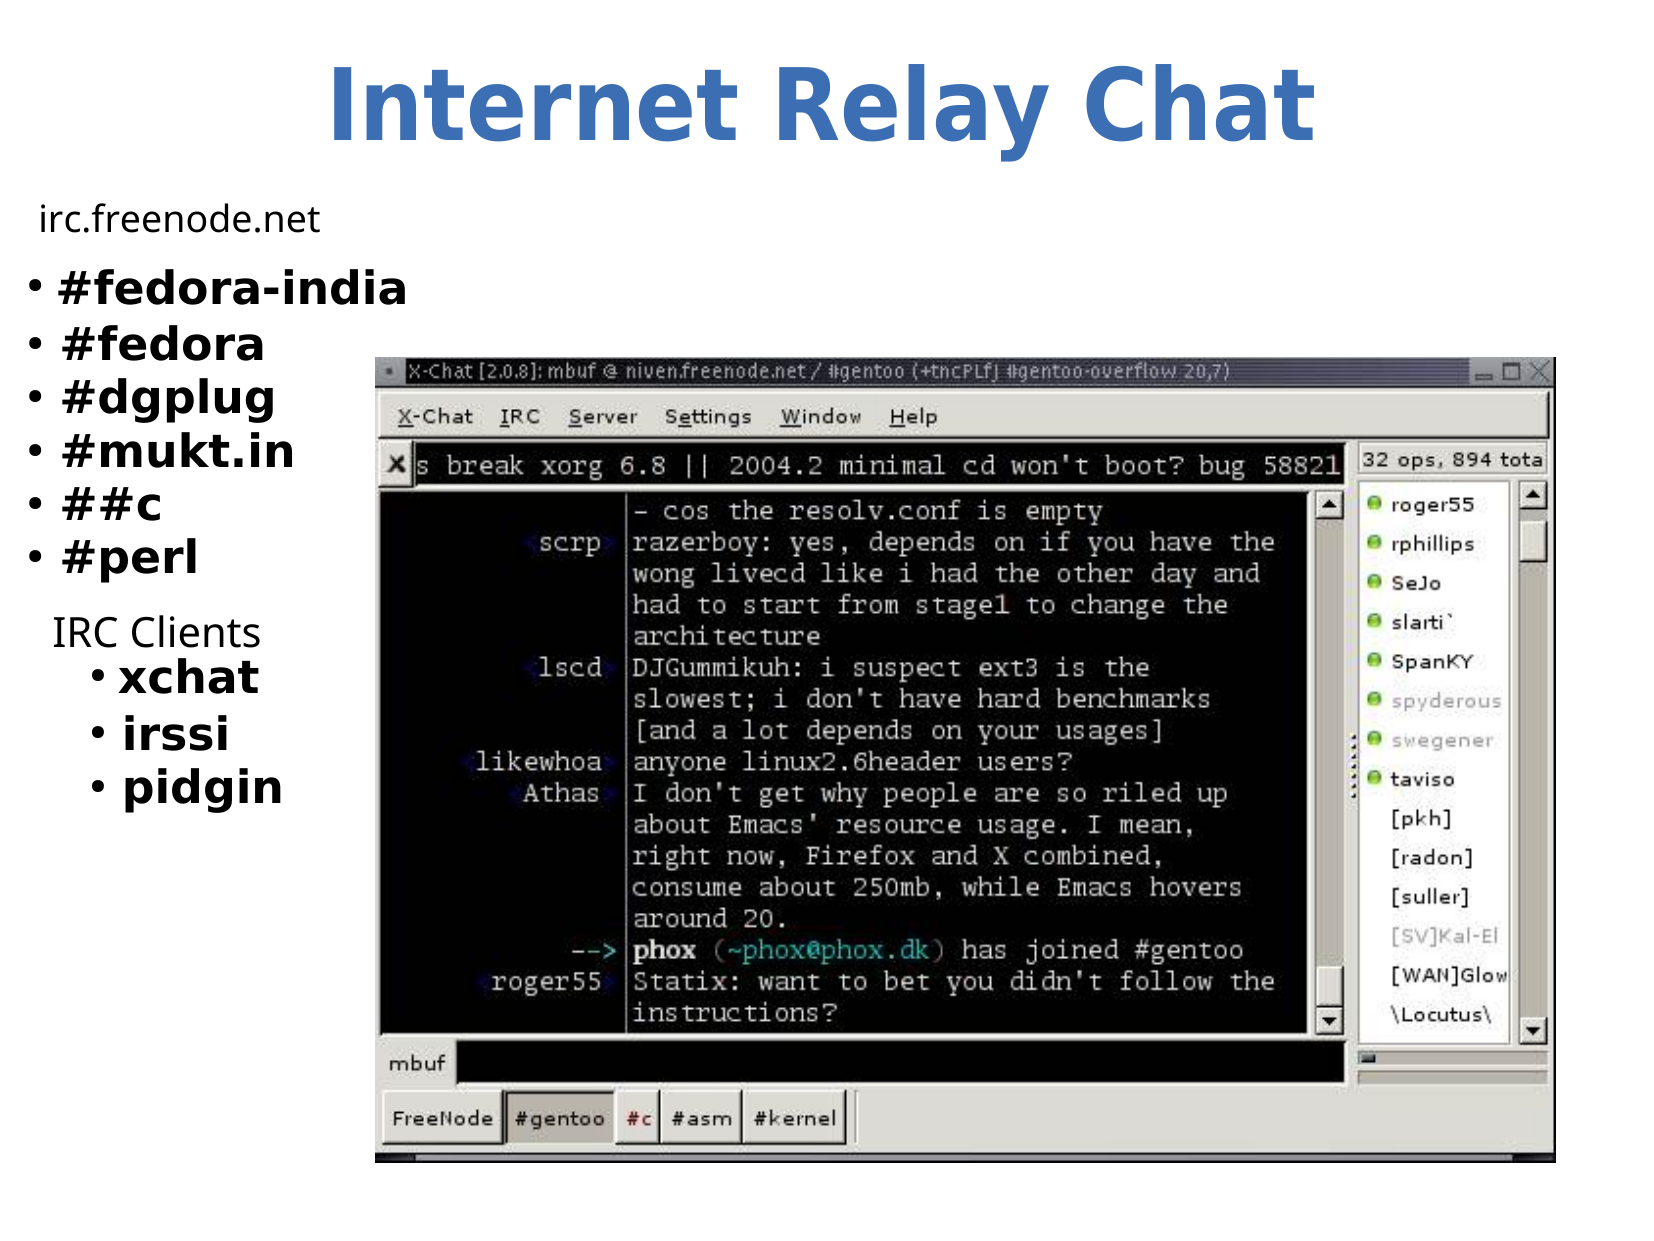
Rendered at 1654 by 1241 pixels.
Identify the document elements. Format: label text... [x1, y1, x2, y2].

text_box irc.freenode.net [23, 185, 369, 248]
text_box xchat irssi pidgin [75, 648, 338, 834]
text_box #fedora-india #fedora #dgplug #mukt.in ##c #perl [12, 248, 488, 648]
text_box Internet Relay Chat [128, 39, 1516, 208]
text_box IRC Clients [37, 595, 325, 676]
picture [375, 357, 1556, 1163]
